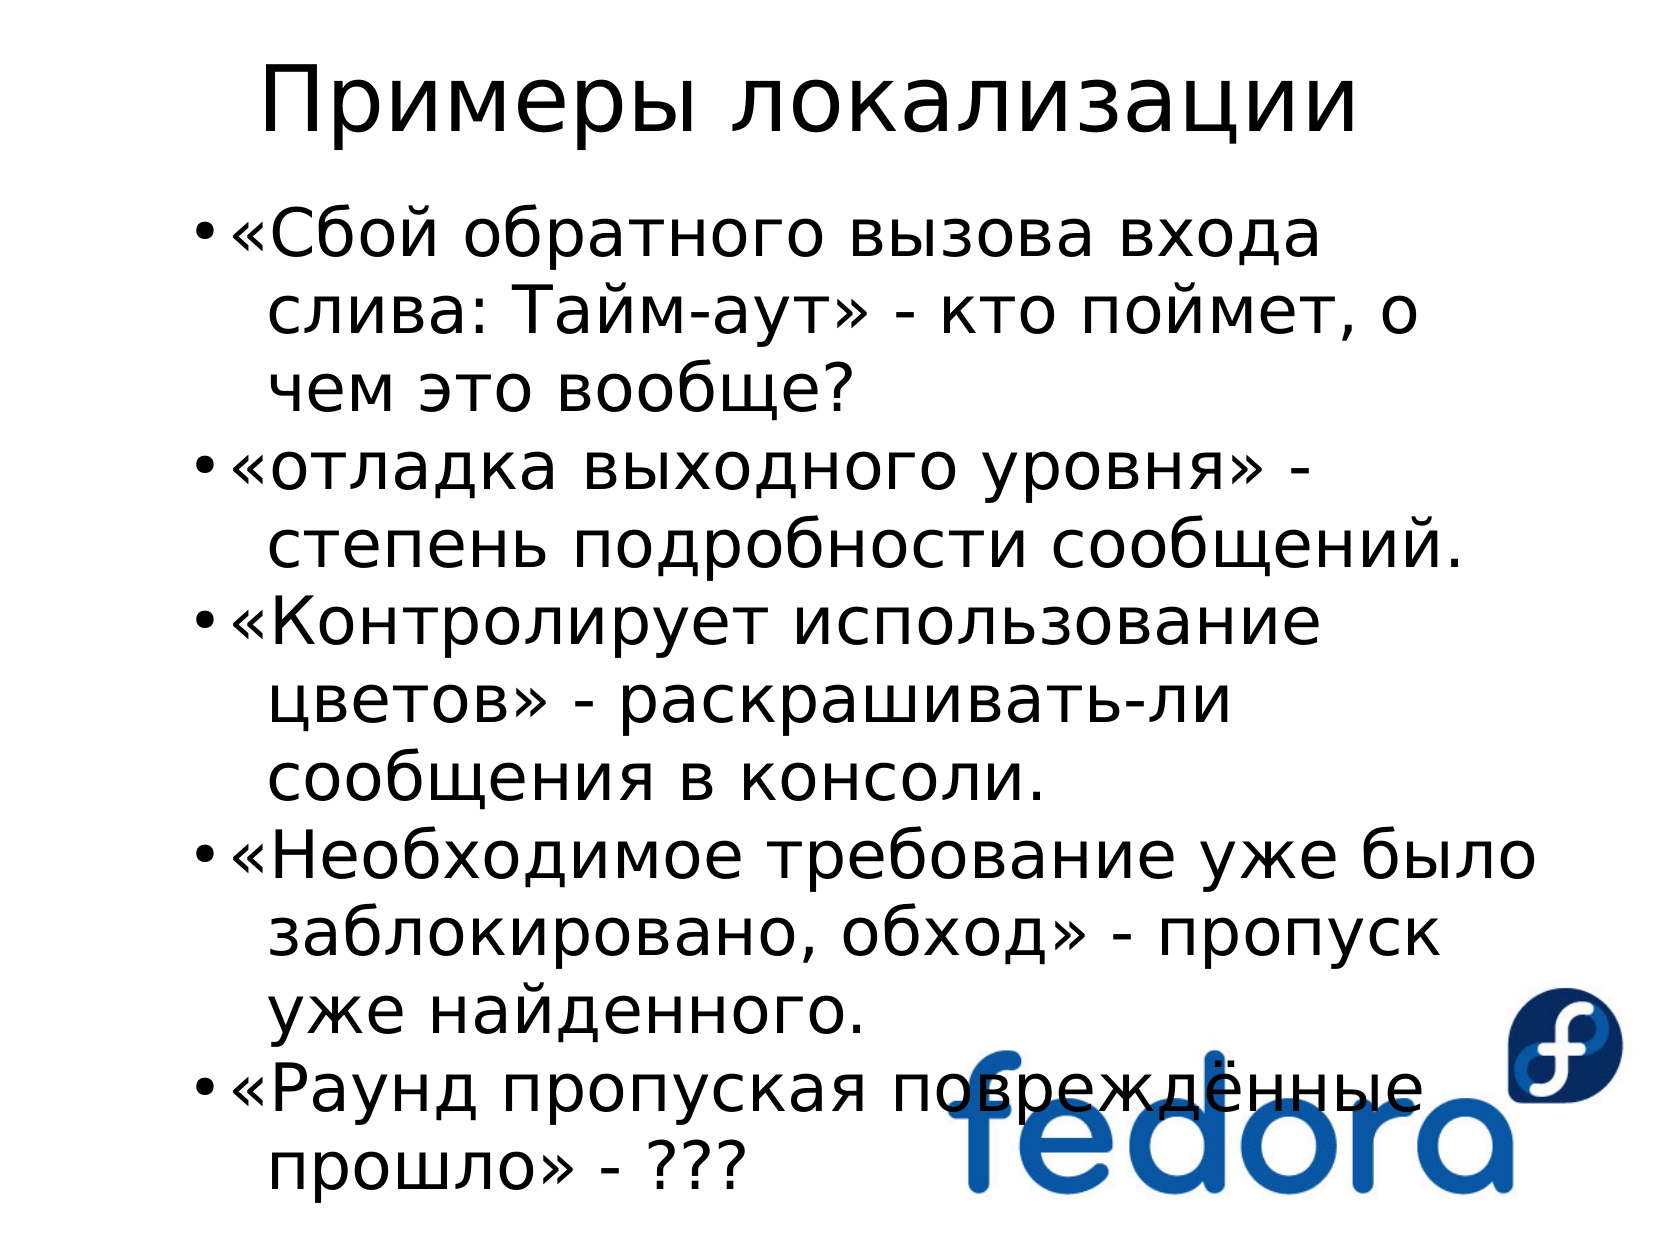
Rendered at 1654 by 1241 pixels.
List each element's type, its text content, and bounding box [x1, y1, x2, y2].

picture [925, 967, 1638, 1223]
title Примеры локализации [82, 46, 1538, 154]
subtitle «Сбой обратного вызова входа слива: Тайм-аут» - кто поймет, о чем это вообще? «отладка выходного уровня» - степень подробности сообщений. «Контролирует использование цветов» - раскрашивать-ли сообщения в консоли. «Необходимое требование уже было заблокировано, обход» - пропуск уже найденного. «Раунд пропуская повреждённые прошло» - ??? [82, 193, 1571, 1206]
